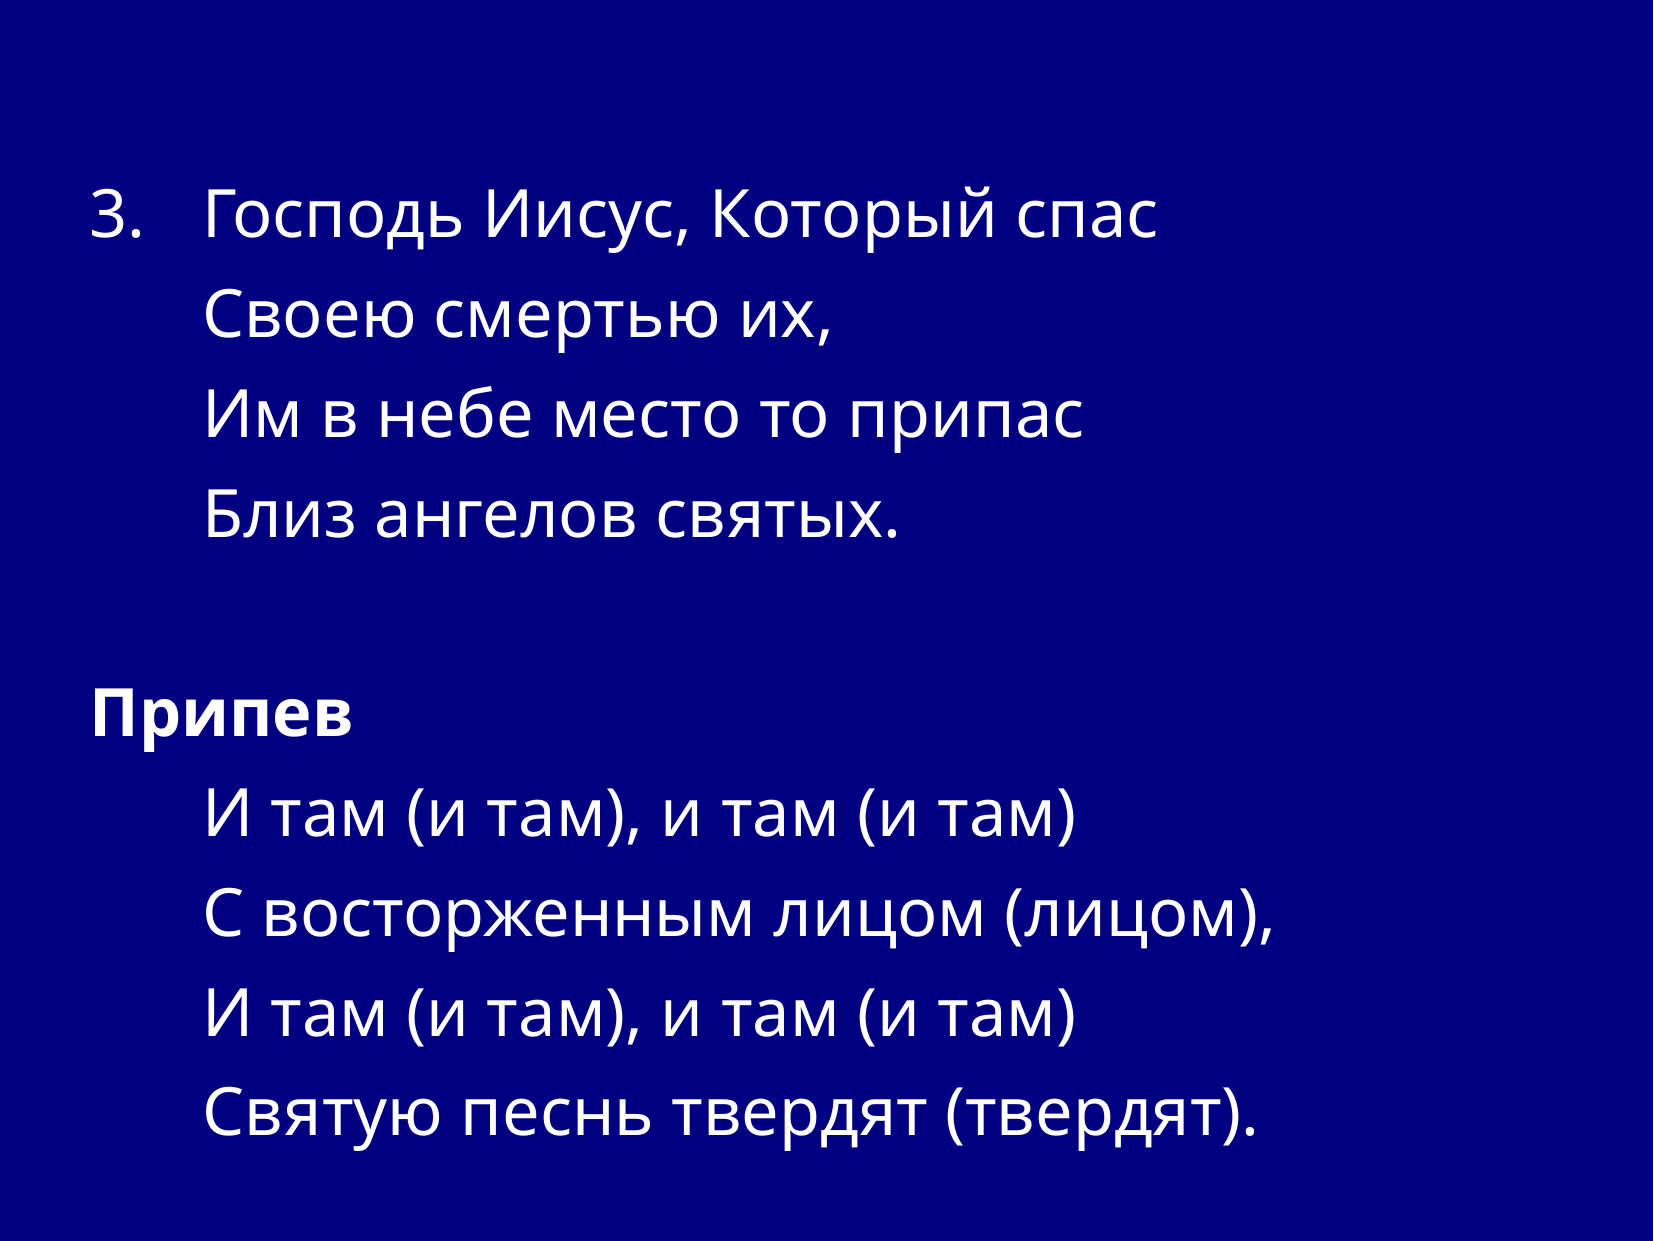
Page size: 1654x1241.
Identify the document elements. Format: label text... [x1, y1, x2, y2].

text_box 3. Господь Иисус, Который спас Своею смертью их, Им в небе место то припас Близ ангелов святых. Припев И там (и там), и там (и там) С восторженным лицом (лицом), И там (и там), и там (и там) Святую песнь твердят (твердят). [75, 150, 1576, 1163]
